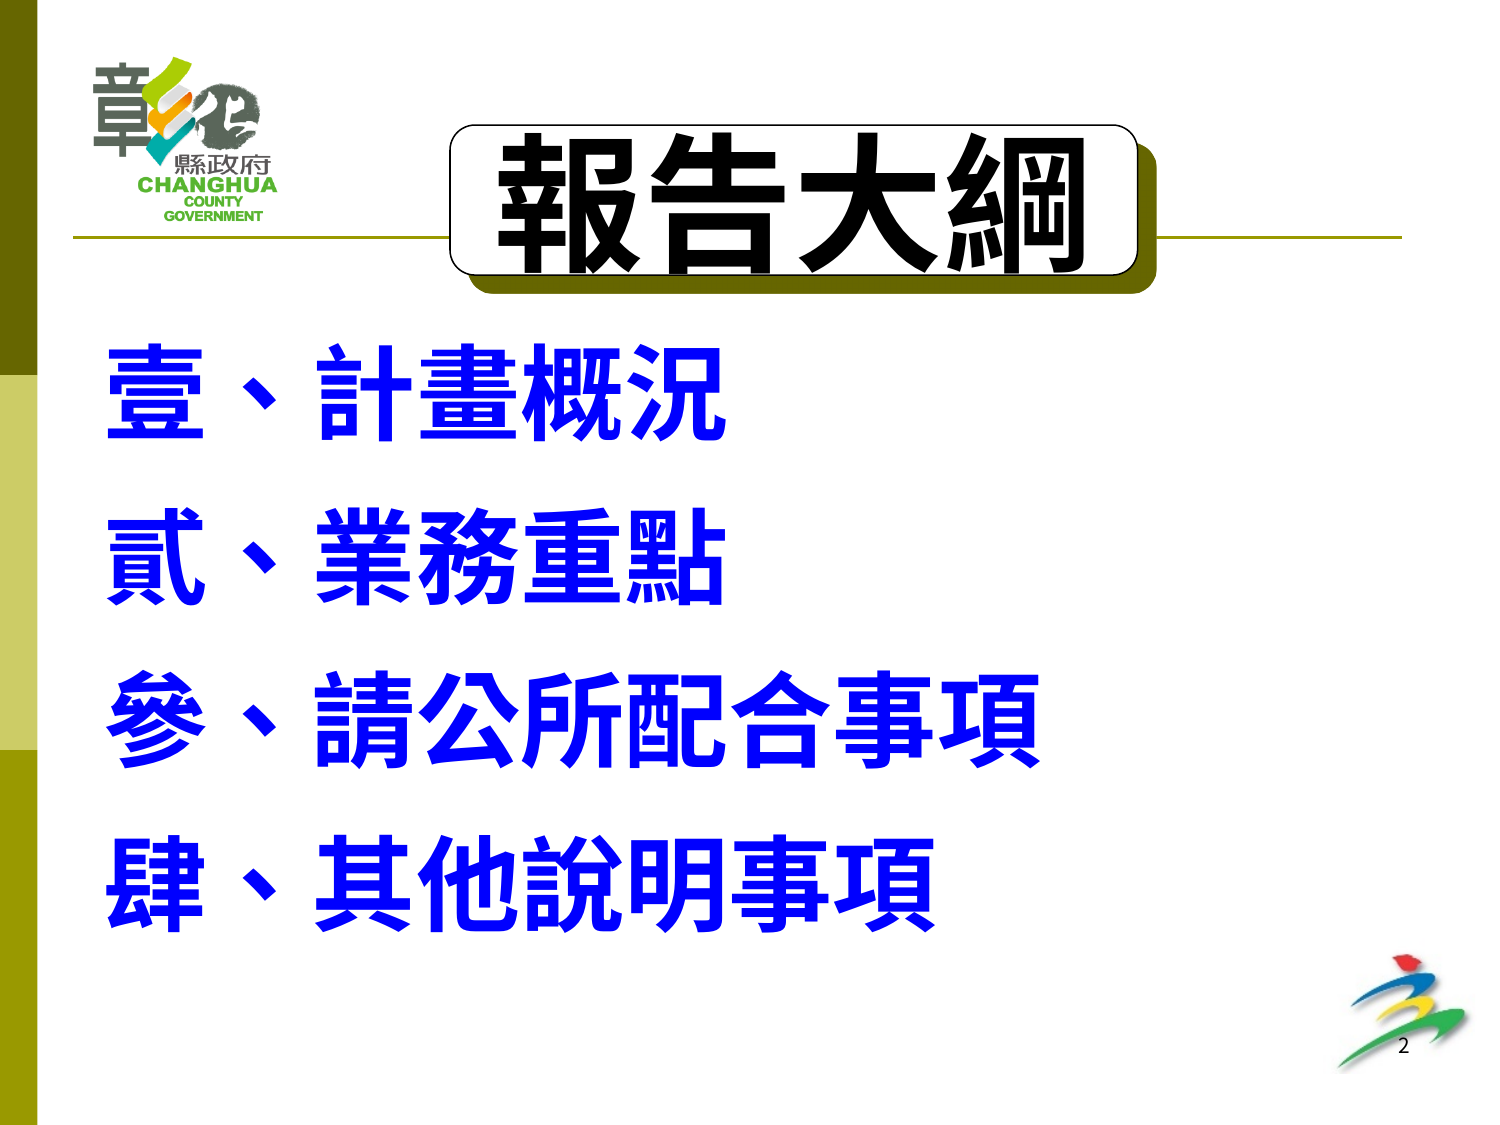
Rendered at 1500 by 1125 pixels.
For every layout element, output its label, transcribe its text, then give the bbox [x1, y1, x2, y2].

list 壹、計畫概況 貳、業務重點 參、請公所配合事項 肆、其他說明事項 [88, 337, 1477, 965]
text_box 報告大綱 [450, 125, 1138, 276]
text_box <編號> [1074, 1025, 1426, 1101]
picture [1323, 965, 1477, 1074]
picture [57, 42, 313, 235]
